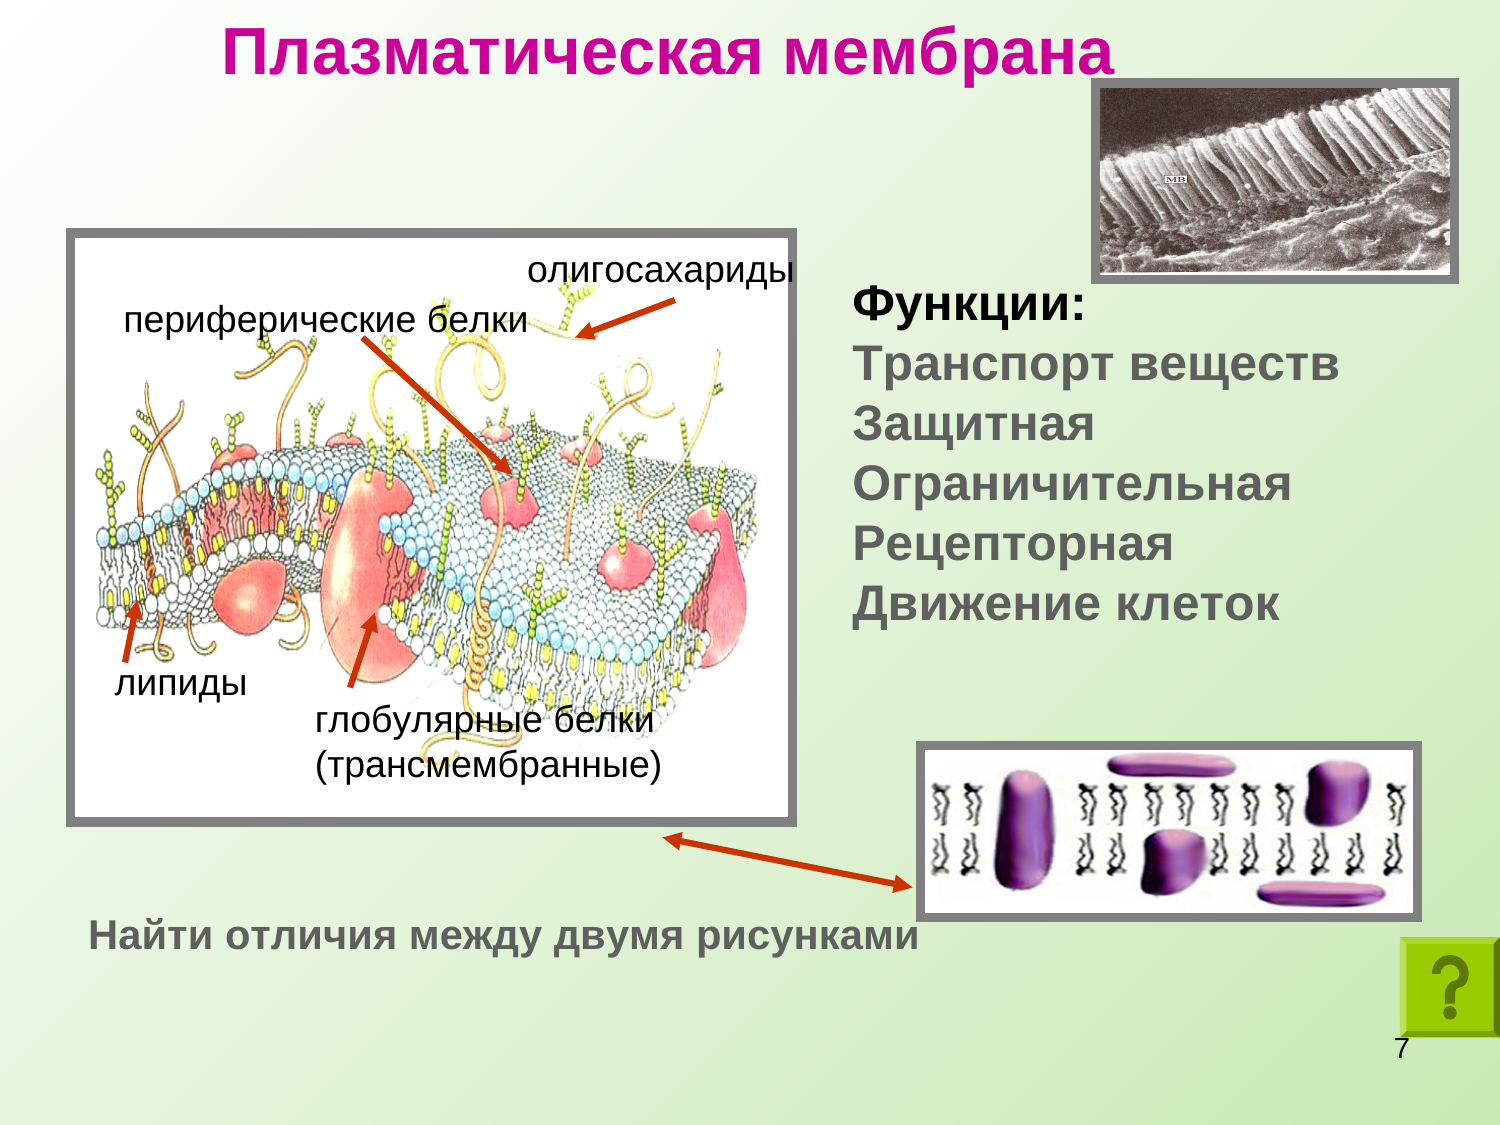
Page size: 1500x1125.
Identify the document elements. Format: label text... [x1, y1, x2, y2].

picture [75, 237, 788, 818]
picture [576, 298, 668, 335]
picture [924, 750, 1413, 913]
text_box Плазматическая мембрана [150, 0, 1188, 96]
text_box Функции: Транспорт веществ Защитная Ограничительная Рецепторная Движение клеток [837, 262, 1438, 698]
picture [1100, 87, 1450, 276]
text_box липиды [99, 649, 301, 711]
text_box периферические белки [87, 287, 576, 348]
text_box [1401, 937, 1500, 1038]
text_box олигосахариды [512, 237, 850, 298]
text_box Найти отличия между двумя рисунками [73, 900, 947, 966]
text_box глобулярные белки (трансмембранные) [300, 687, 838, 793]
